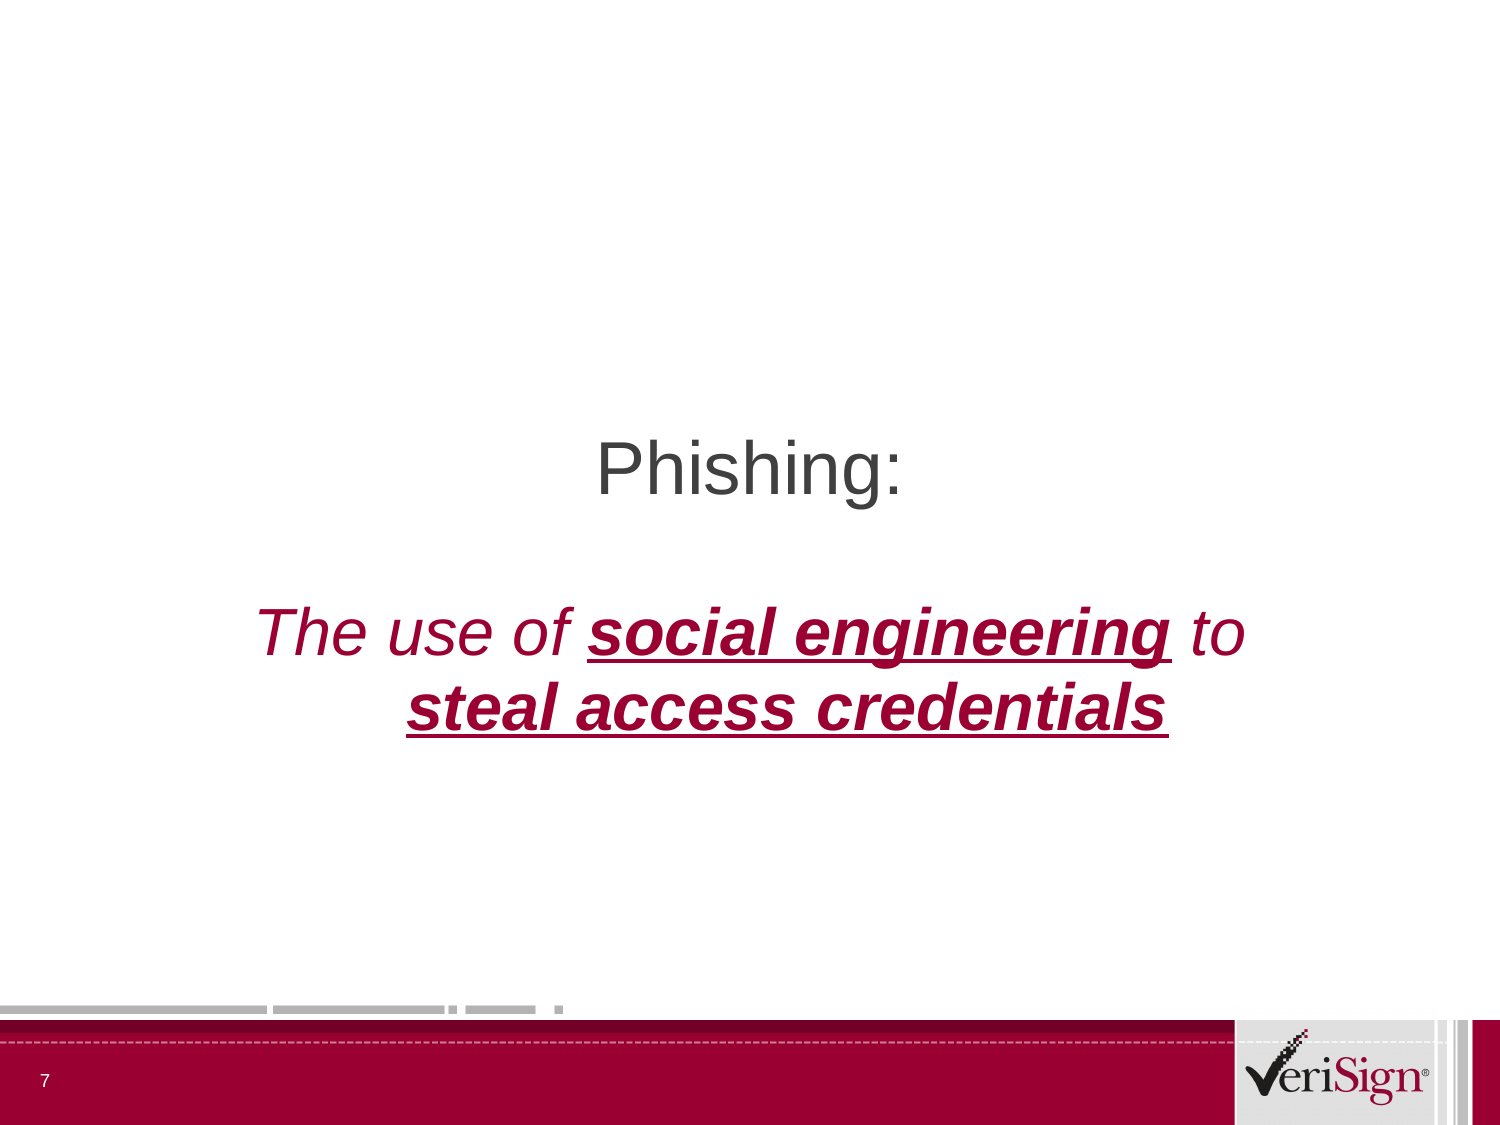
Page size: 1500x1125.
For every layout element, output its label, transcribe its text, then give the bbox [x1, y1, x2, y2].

title Phishing: [75, 387, 1426, 550]
list The use of social engineering to steal access credentials [75, 587, 1426, 951]
